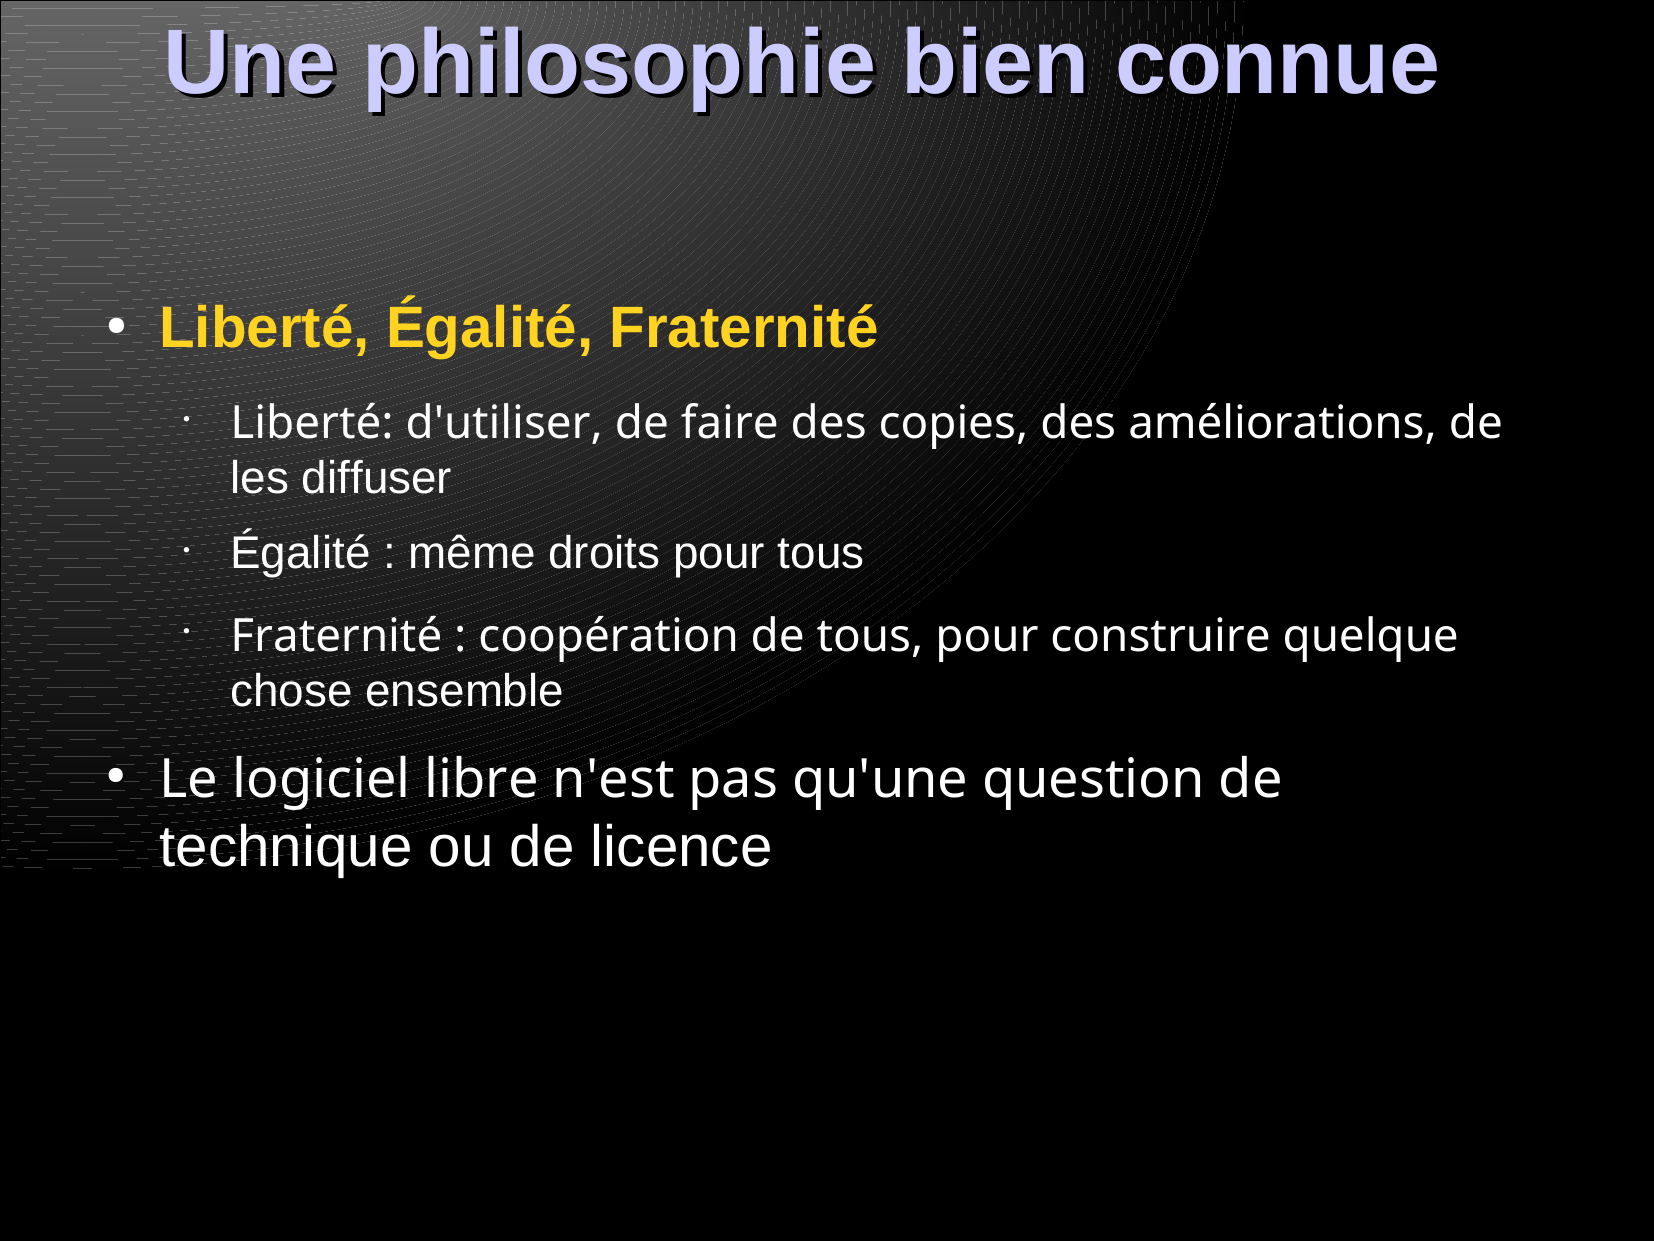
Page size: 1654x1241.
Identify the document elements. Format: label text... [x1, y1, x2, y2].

list Liberté, Égalité, Fraternité Liberté: d'utiliser, de faire des copies, des améliorations, de les diffuser Égalité : même droits pour tous Fraternité : coopération de tous, pour construire quelque chose ensemble Le logiciel libre n'est pas qu'une question de technique ou de licence [88, 295, 1518, 1055]
title Une philosophie bien connue [59, 5, 1548, 119]
